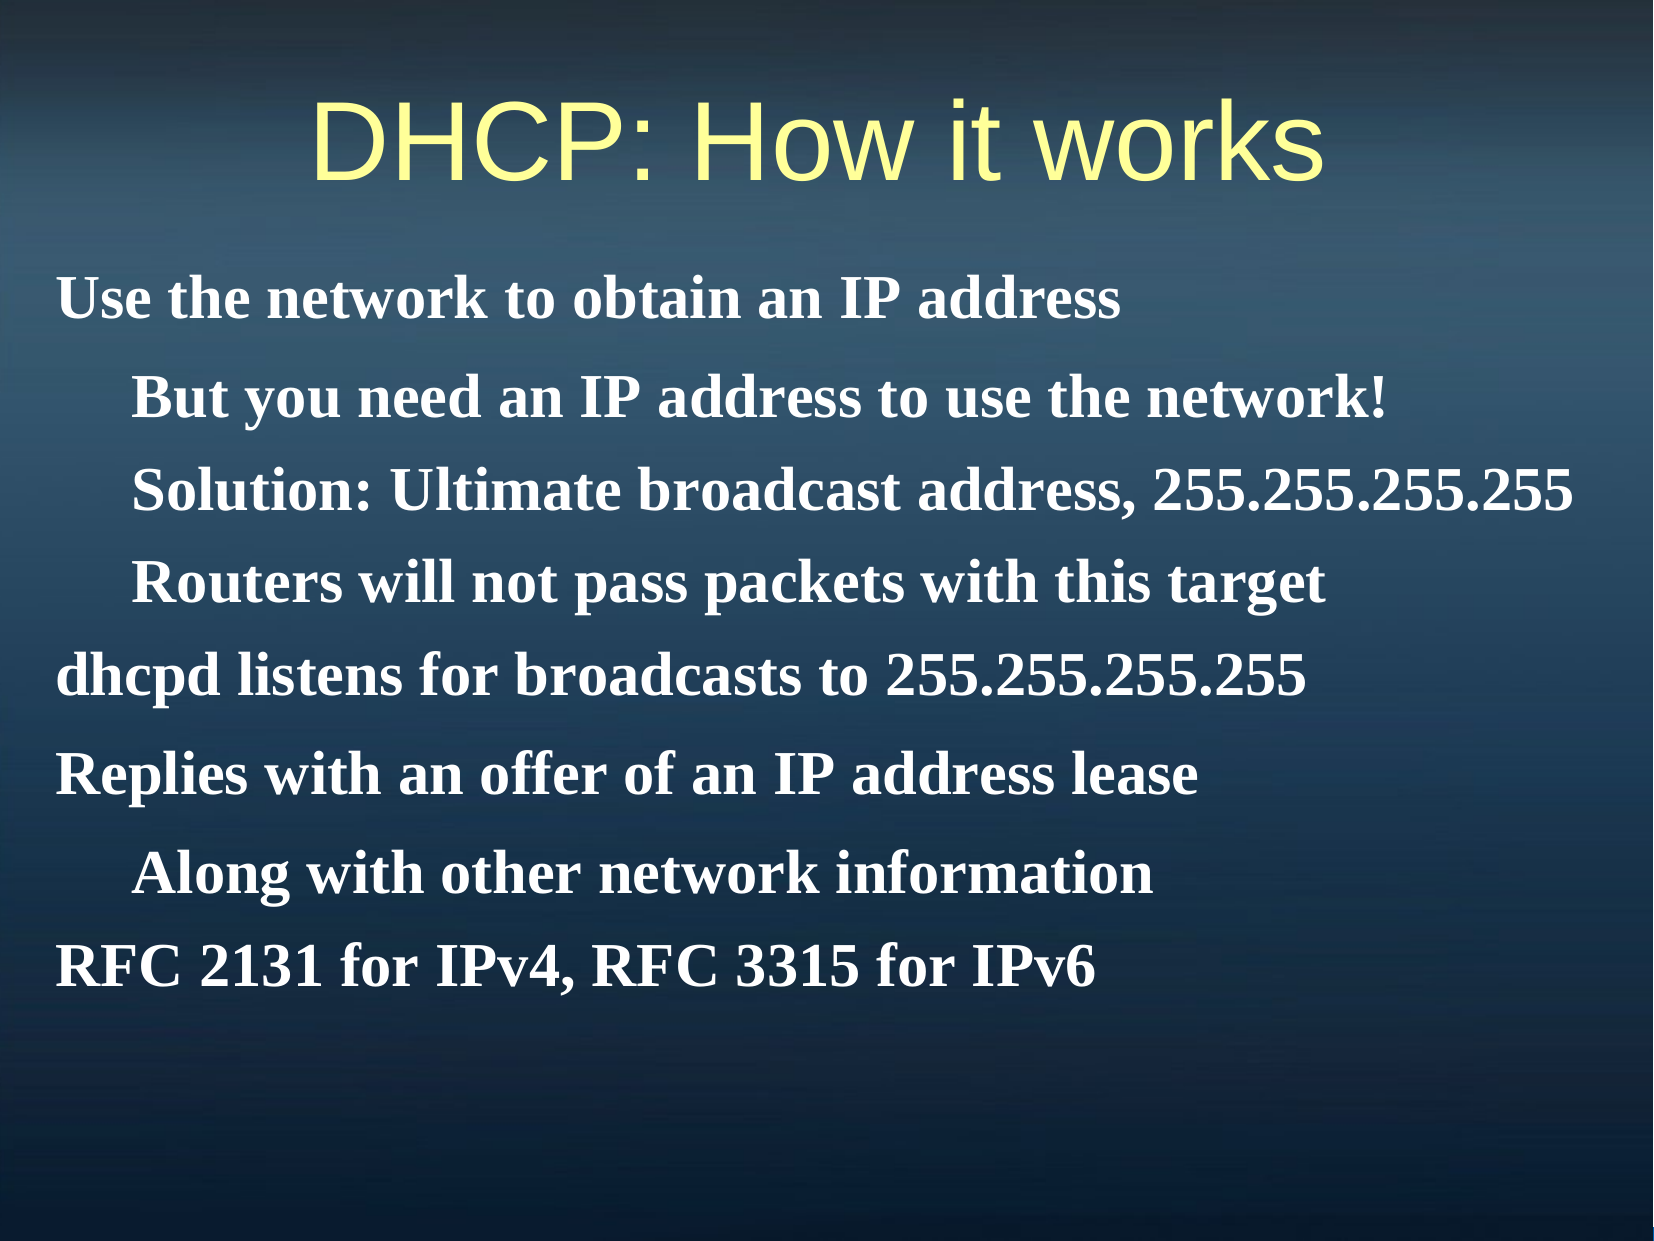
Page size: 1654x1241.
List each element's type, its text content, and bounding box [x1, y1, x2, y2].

title DHCP: How it works [112, 37, 1525, 245]
list Use the network to obtain an IP address But you need an IP address to use the network! Solution: Ultimate broadcast address, 255.255.255.255 Routers will not pass packets with this target dhcpd listens for broadcasts to 255.255.255.255 Replies with an offer of an IP address lease Along with other network information RFC 2131 for IPv4, RFC 3315 for IPv6 [37, 262, 1653, 1198]
picture [0, 0, 1653, 1241]
